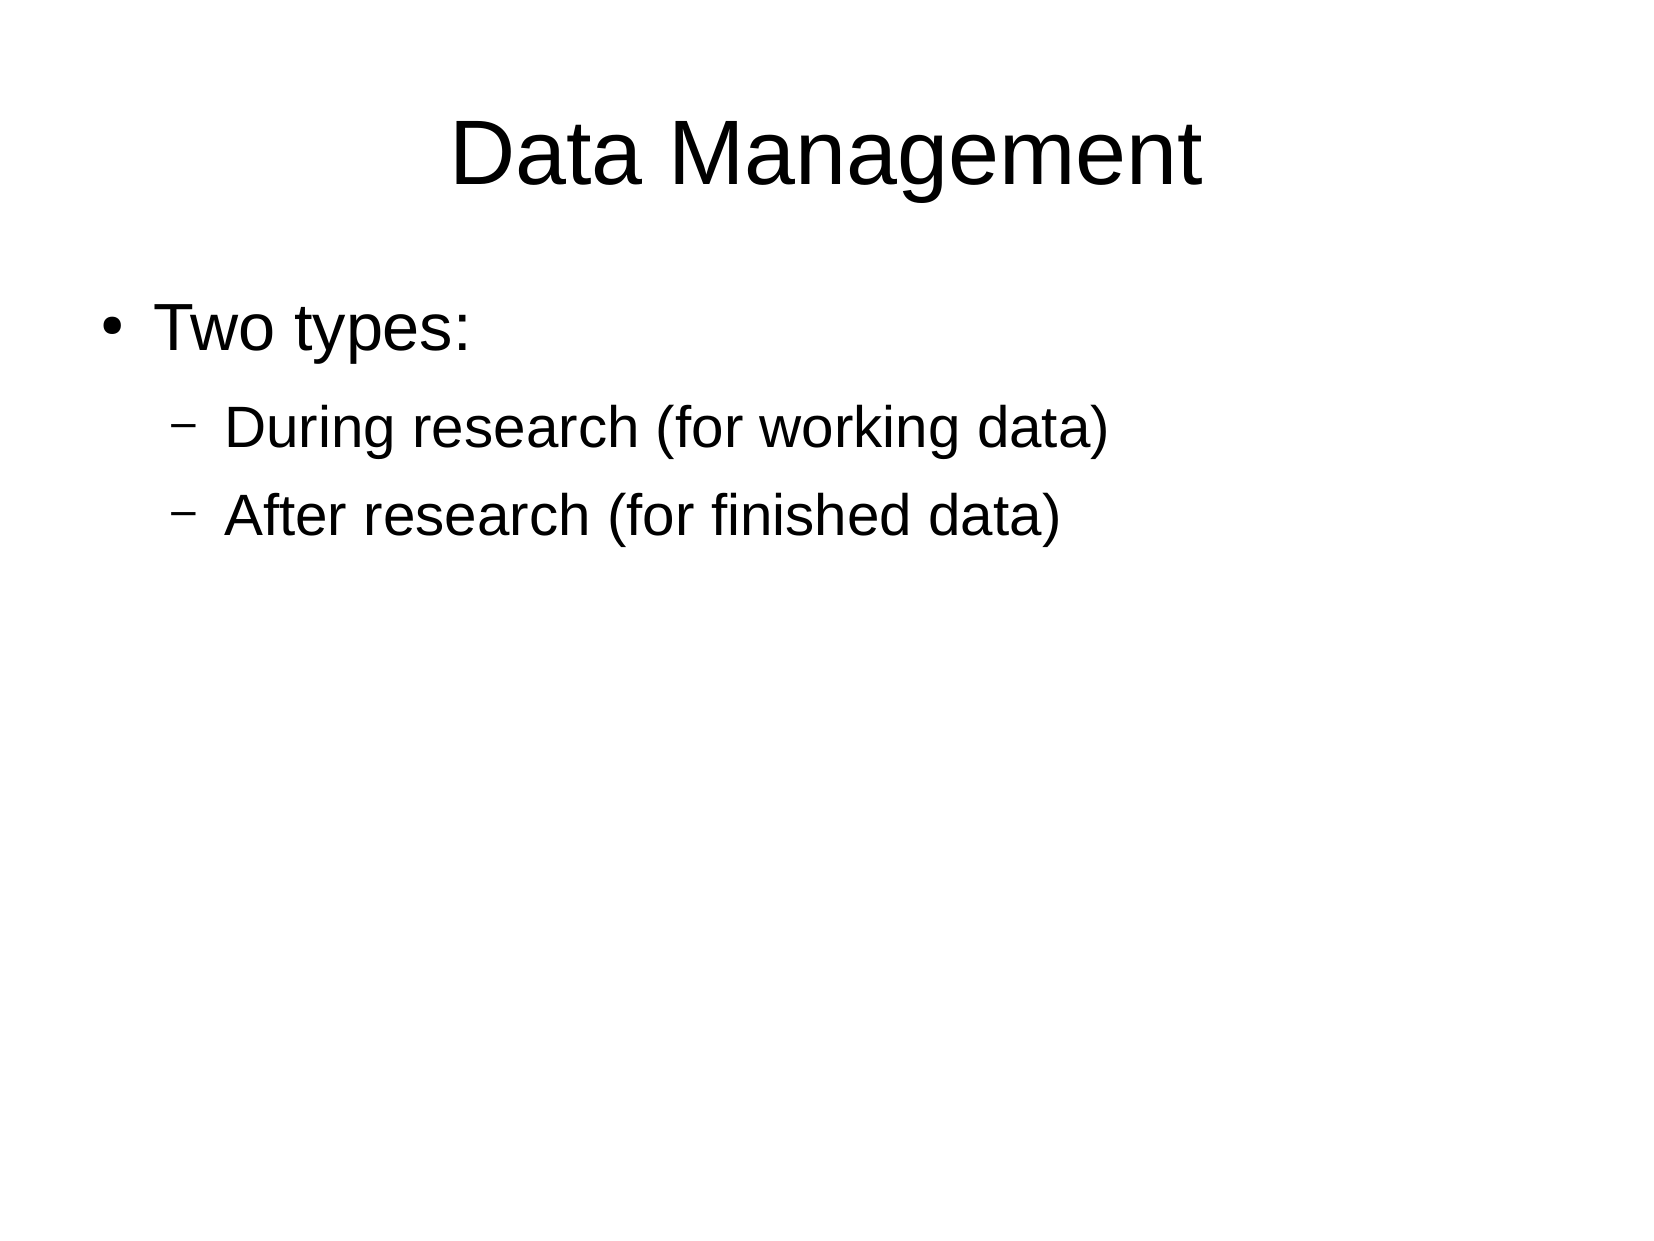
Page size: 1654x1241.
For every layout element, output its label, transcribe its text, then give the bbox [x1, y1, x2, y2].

title Data Management [82, 49, 1571, 257]
list Two types: During research (for working data) After research (for finished data) [82, 290, 1571, 1109]
